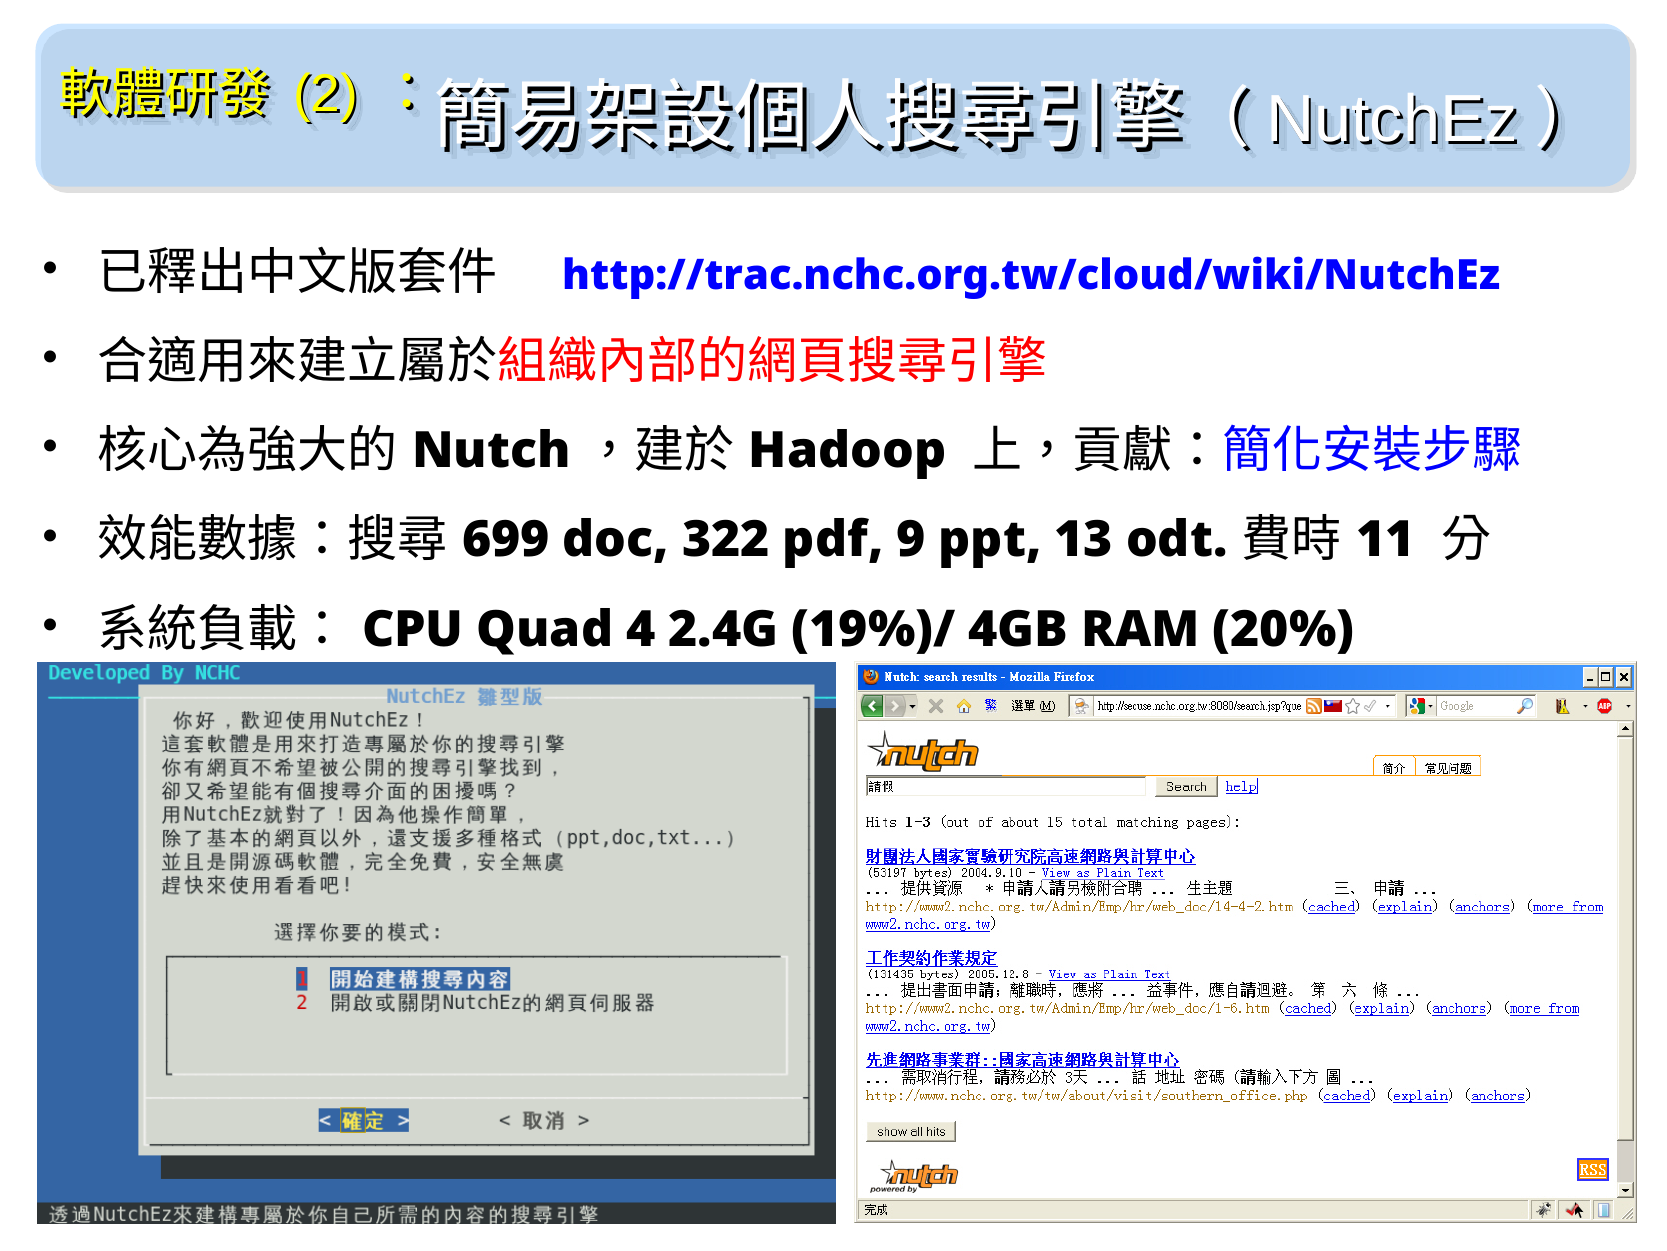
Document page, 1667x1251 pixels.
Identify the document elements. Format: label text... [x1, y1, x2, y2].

text_box 軟體研發(2)：簡易架設個人搜尋引擎（NutchEz） [35, 23, 1630, 187]
picture [854, 661, 1637, 1223]
picture [37, 662, 836, 1224]
list 已釋出中文版套件 http://trac.nchc.org.tw/cloud/wiki/NutchEz 合適用來建立屬於組織內部的網頁搜尋引擎 核心為強大的Nutch，建於Hadoop 上，貢獻：簡化安裝步驟 效能數據：搜尋699 doc, 322 pdf, 9 ppt, 13 odt.費時11 分 系統負載：CPU Quad 4 2.4G (19%)/ 4GB RAM (20%) [41, 231, 1625, 631]
